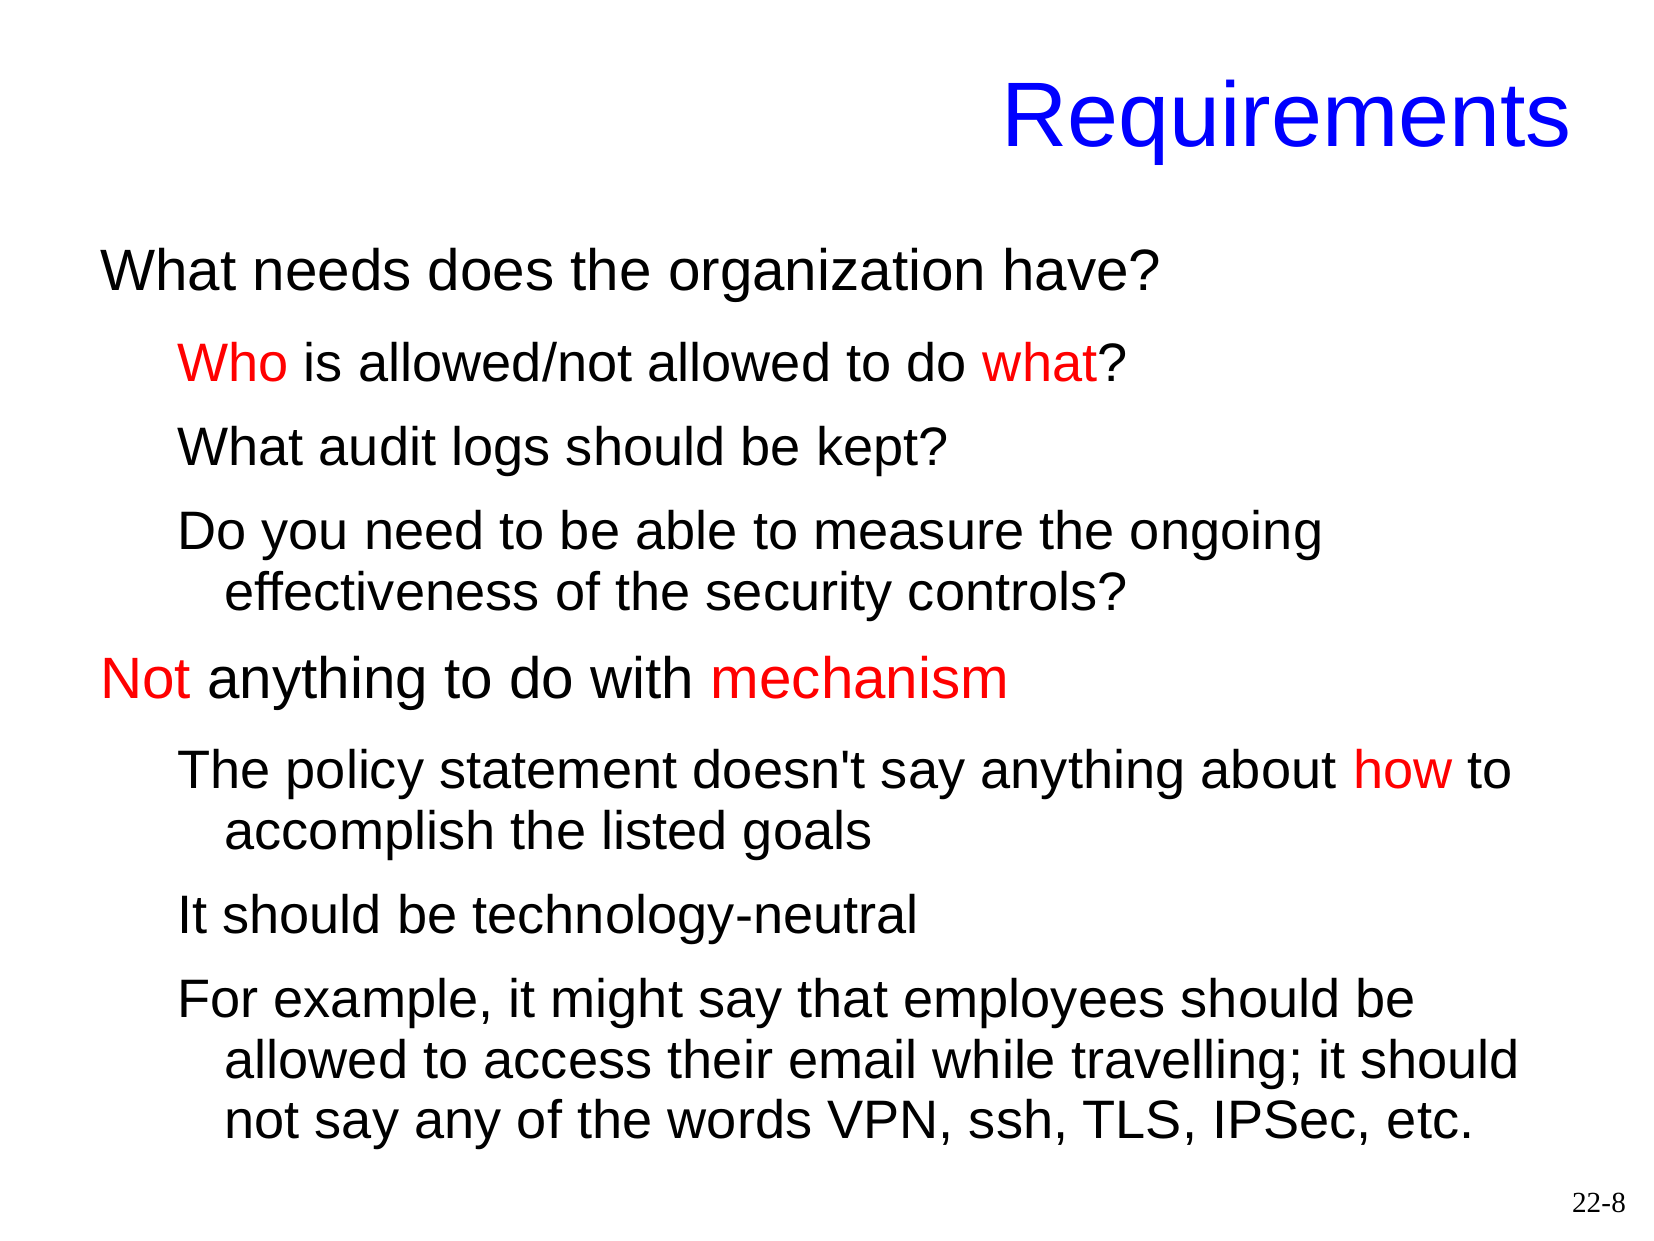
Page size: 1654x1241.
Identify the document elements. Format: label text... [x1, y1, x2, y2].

title Requirements [84, 18, 1573, 211]
list What needs does the organization have? Who is allowed/not allowed to do what? What audit logs should be kept? Do you need to be able to measure the ongoing effectiveness of the security controls? Not anything to do with mechanism The policy statement doesn't say anything about how to accomplish the listed goals It should be technology-neutral For example, it might say that employees should be allowed to access their email while travelling; it should not say any of the words VPN, ssh, TLS, IPSec, etc. [82, 237, 1571, 1156]
